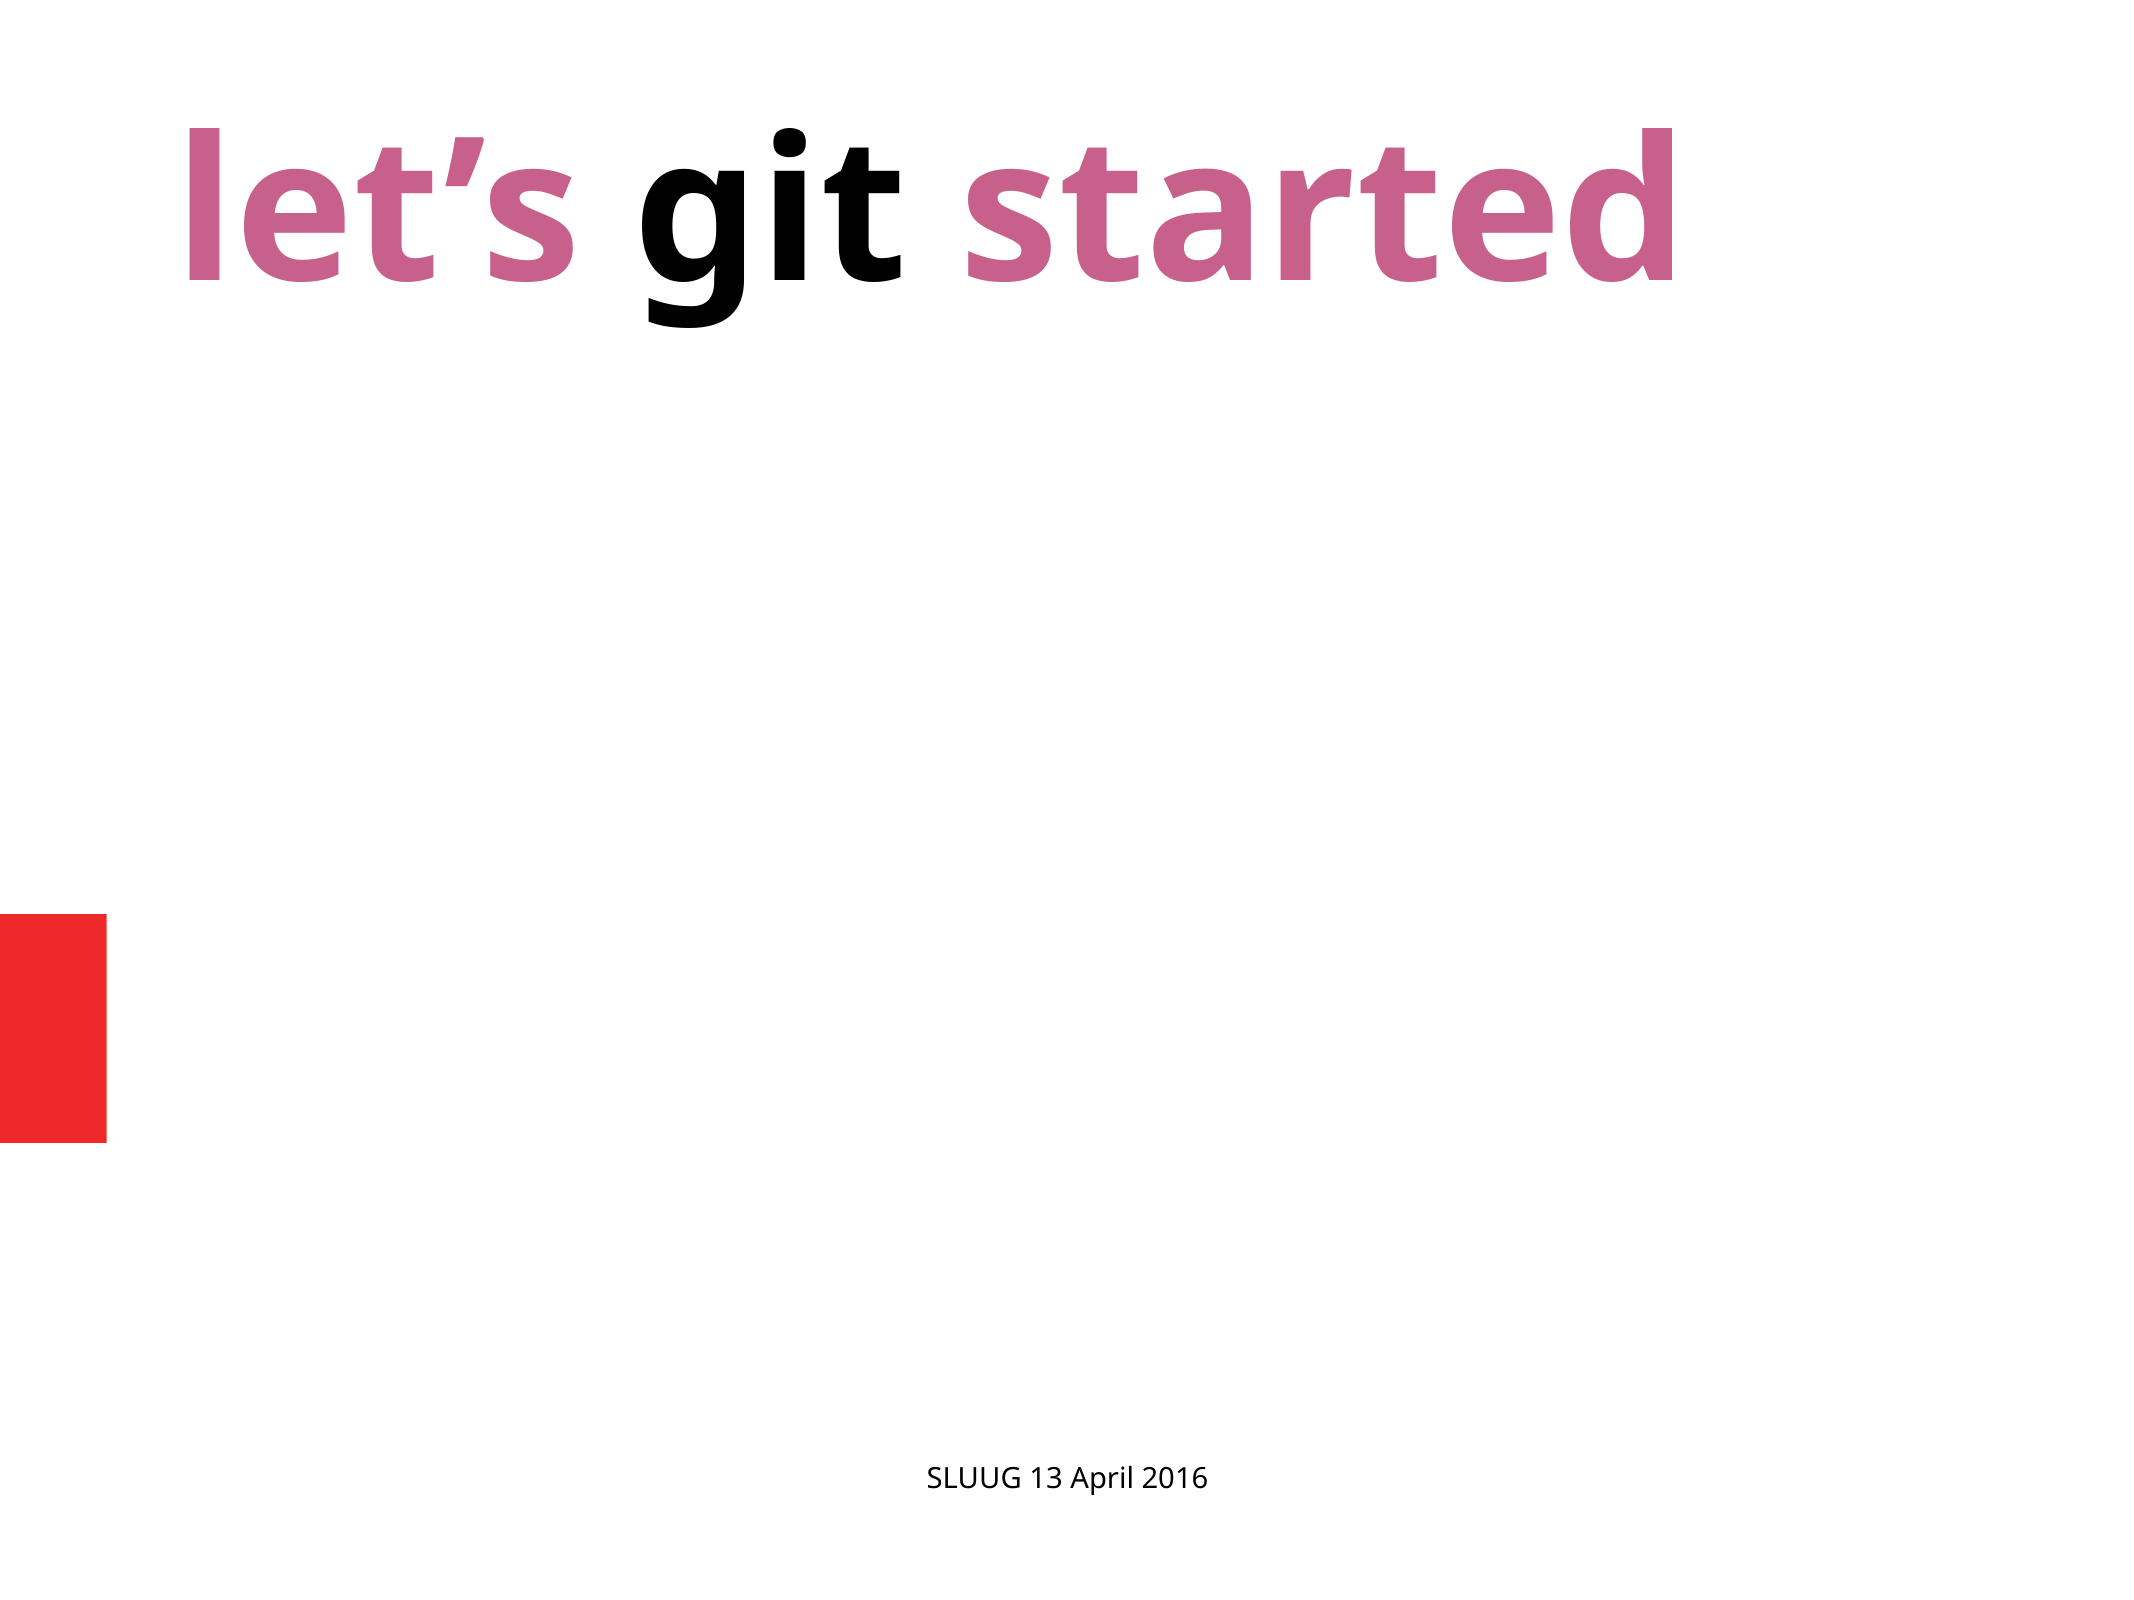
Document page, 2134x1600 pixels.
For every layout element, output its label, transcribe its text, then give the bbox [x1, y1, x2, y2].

title let’s git started [174, 62, 1988, 368]
